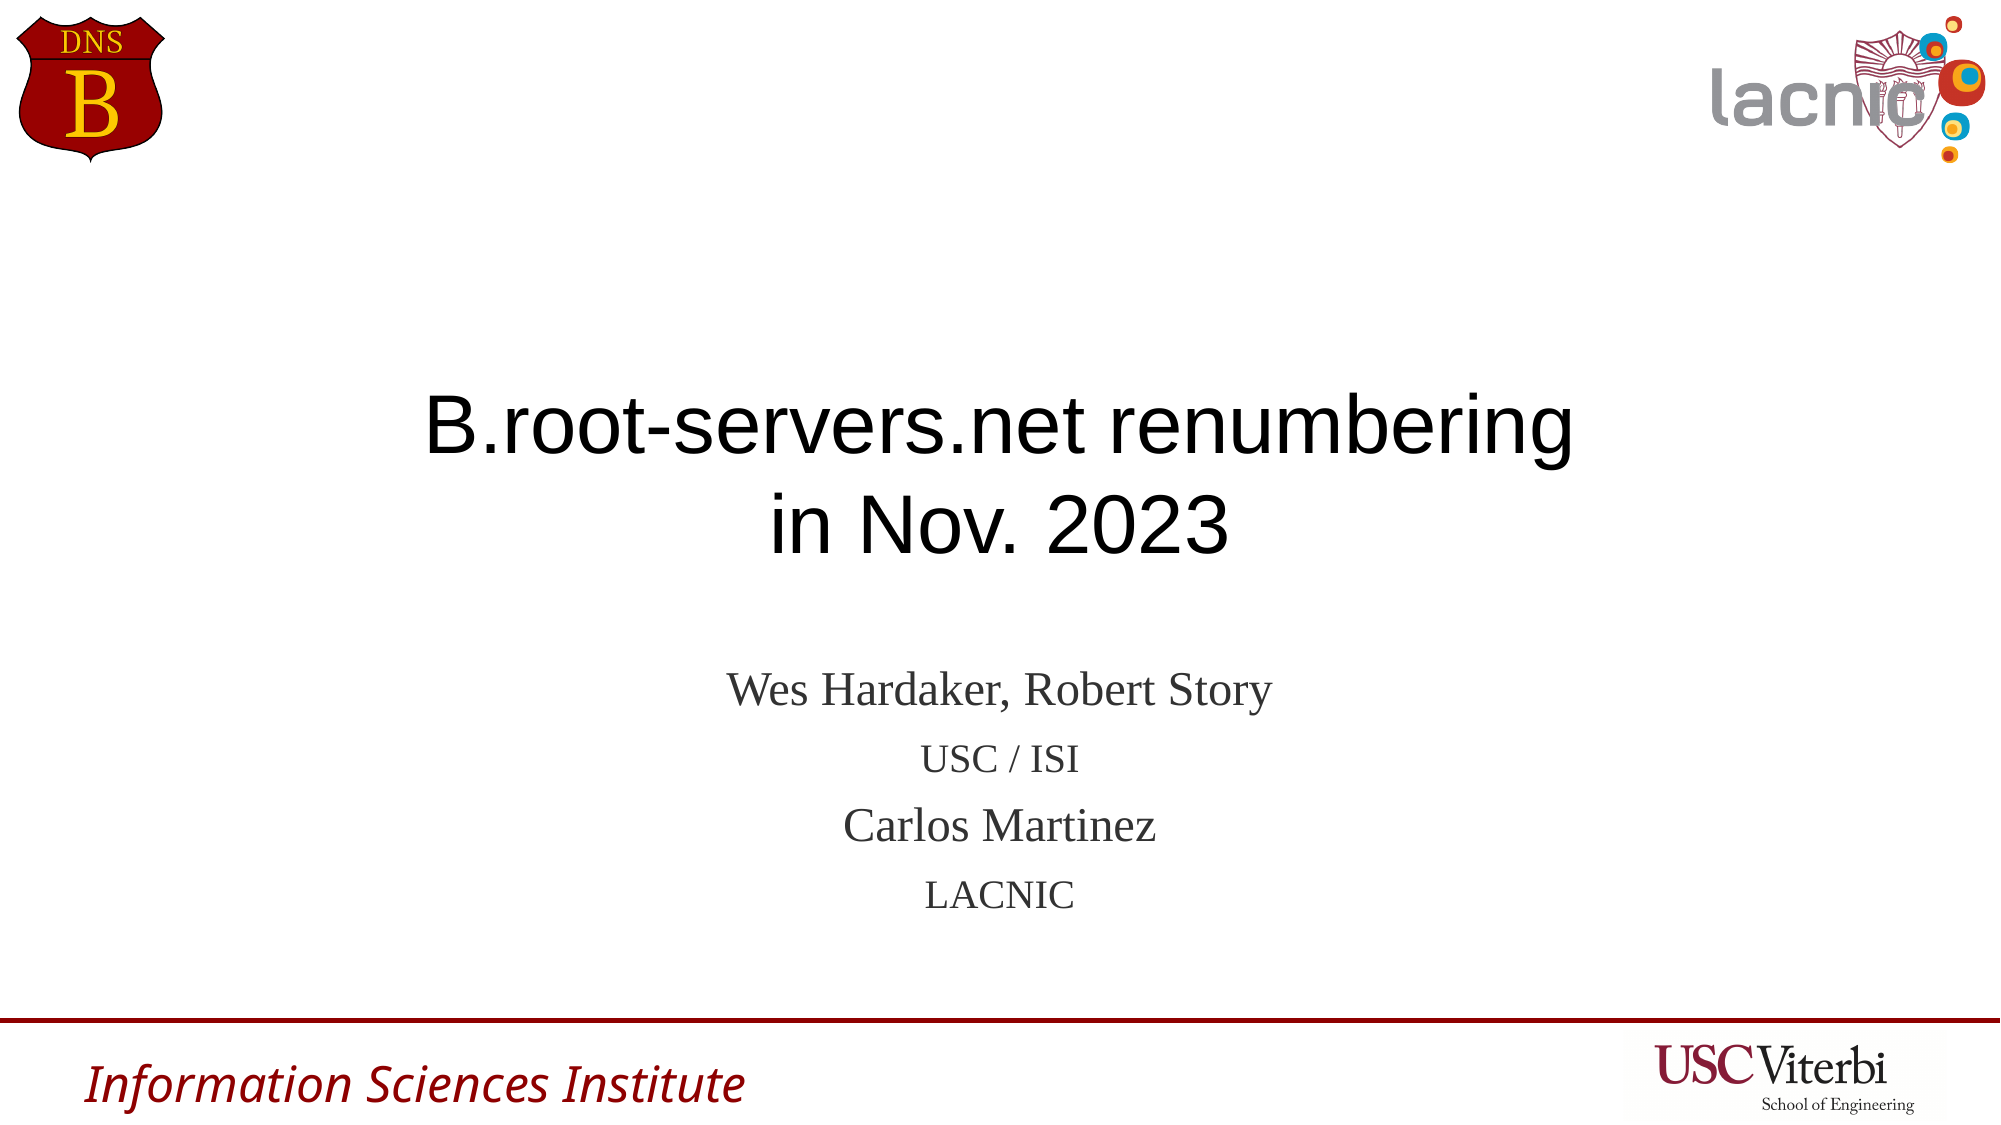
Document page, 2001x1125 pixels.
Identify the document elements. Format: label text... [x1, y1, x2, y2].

subtitle Wes Hardaker, Robert Story USC / ISI Carlos Martinez LACNIC [300, 637, 1700, 925]
title B.root-servers.net renumbering in Nov. 2023 [150, 349, 1850, 591]
picture [1710, 14, 1987, 165]
picture [15, 15, 166, 165]
picture [1623, 1030, 1947, 1121]
